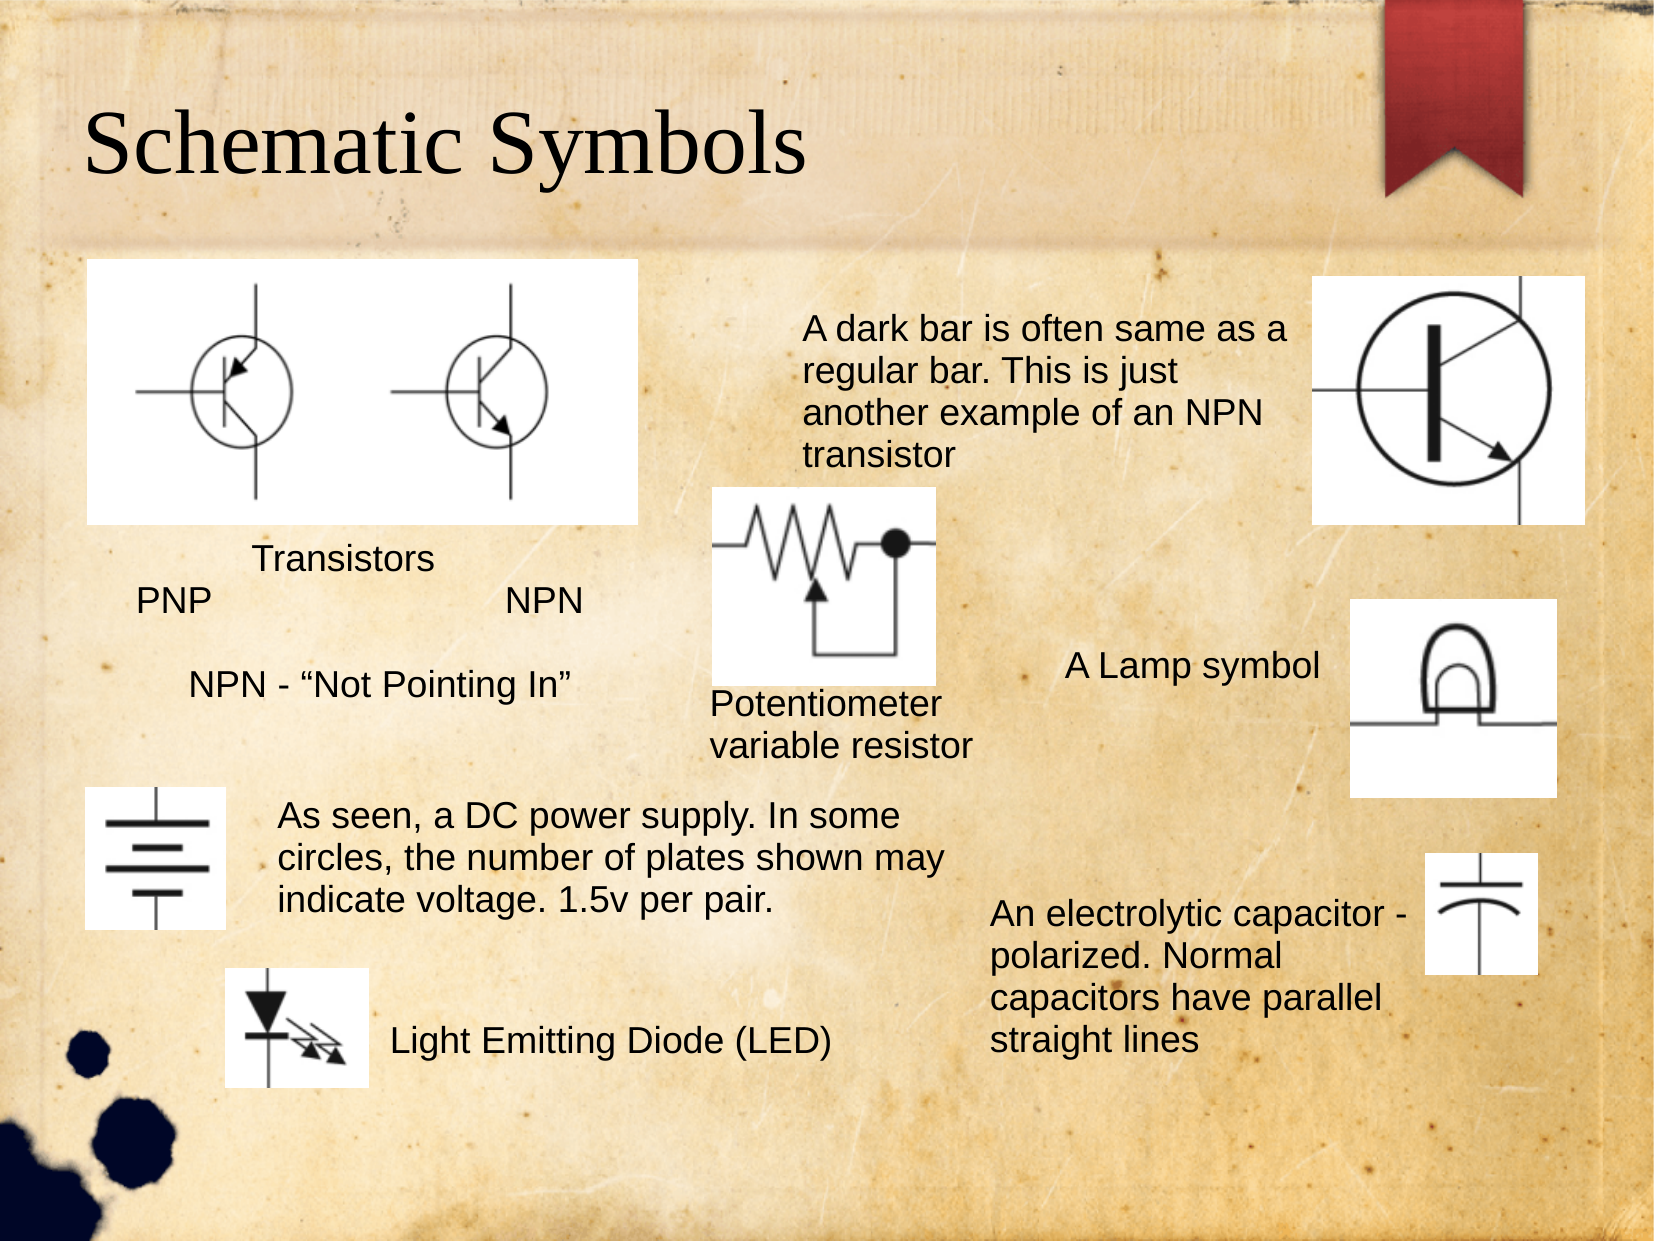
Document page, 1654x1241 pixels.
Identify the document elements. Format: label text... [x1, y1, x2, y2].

title Schematic Symbols [82, 49, 1347, 237]
text_box A dark bar is often same as a regular bar. This is just another example of an NPN transistor [787, 300, 1314, 512]
text_box A Lamp symbol [1050, 637, 1350, 713]
text_box Light Emitting Diode (LED) [375, 1012, 863, 1070]
text_box As seen, a DC power supply. In some circles, the number of plates shown may indicate voltage. 1.5v per pair. [262, 787, 976, 929]
text_box Potentiometer variable resistor [694, 675, 995, 801]
text_box Transistors PNP NPN NPN - “Not Pointing In” [121, 529, 601, 713]
picture [0, 0, 1654, 1241]
text_box An electrolytic capacitor - polarized. Normal capacitors have parallel straight lines [975, 885, 1426, 1110]
